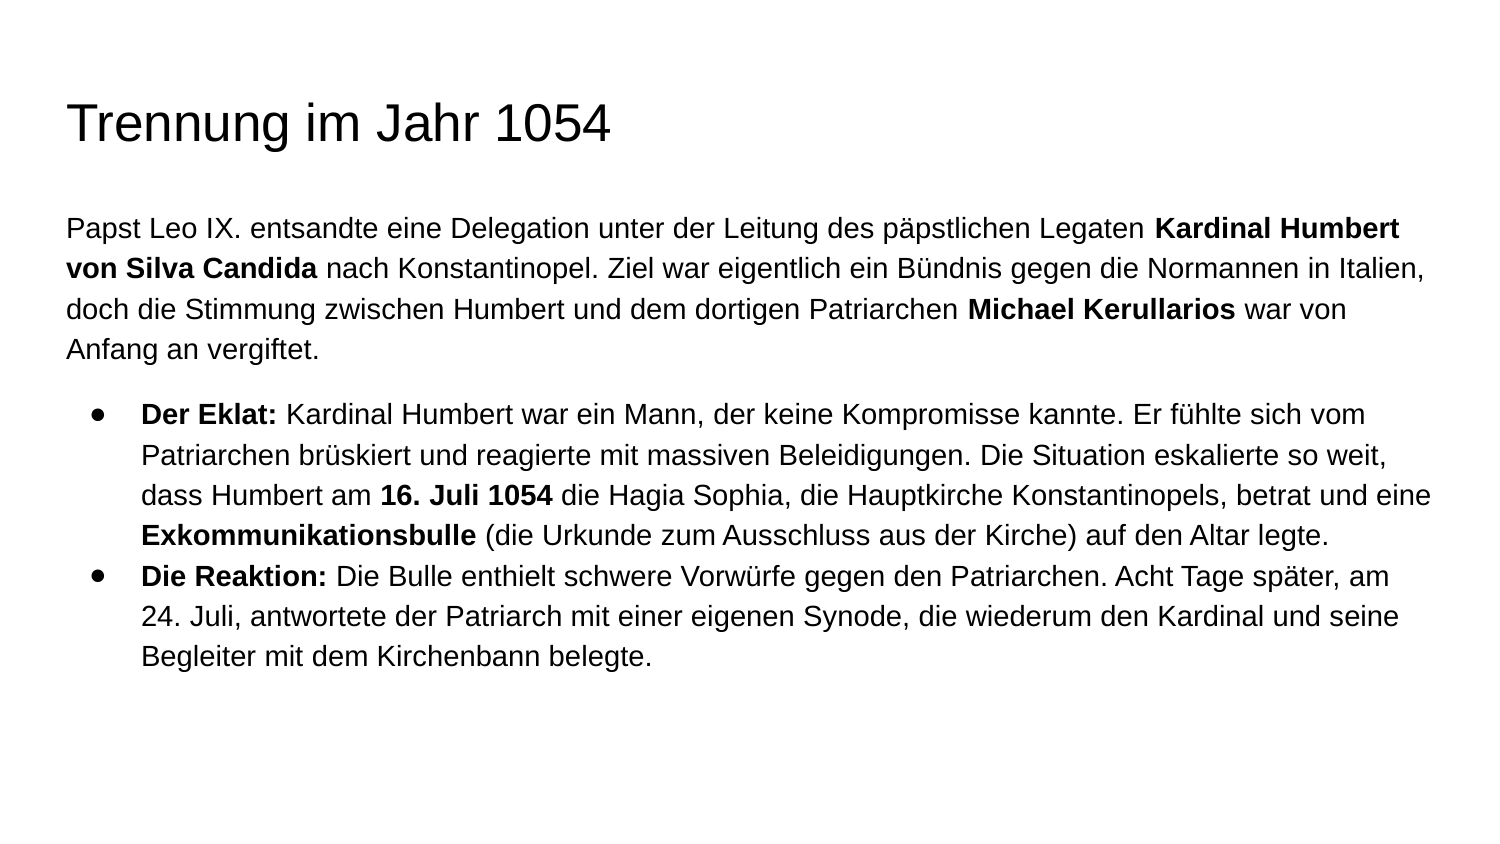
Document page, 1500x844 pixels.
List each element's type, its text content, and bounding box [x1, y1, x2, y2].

list Papst Leo IX. entsandte eine Delegation unter der Leitung des päpstlichen Legaten Kardinal Humbert von Silva Candida nach Konstantinopel. Ziel war eigentlich ein Bündnis gegen die Normannen in Italien, doch die Stimmung zwischen Humbert und dem dortigen Patriarchen Michael Kerullarios war von Anfang an vergiftet. Der Eklat: Kardinal Humbert war ein Mann, der keine Kompromisse kannte. Er fühlte sich vom Patriarchen brüskiert und reagierte mit massiven Beleidigungen. Die Situation eskalierte so weit, dass Humbert am 16. Juli 1054 die Hagia Sophia, die Hauptkirche Konstantinopels, betrat und eine Exkommunikationsbulle (die Urkunde zum Ausschluss aus der Kirche) auf den Altar legte. Die Reaktion: Die Bulle enthielt schwere Vorwürfe gegen den Patriarchen. Acht Tage später, am 24. Juli, antwortete der Patriarch mit einer eigenen Synode, die wiederum den Kardinal und seine Begleiter mit dem Kirchenbann belegte. [51, 189, 1449, 750]
title Trennung im Jahr 1054 [51, 72, 1449, 167]
